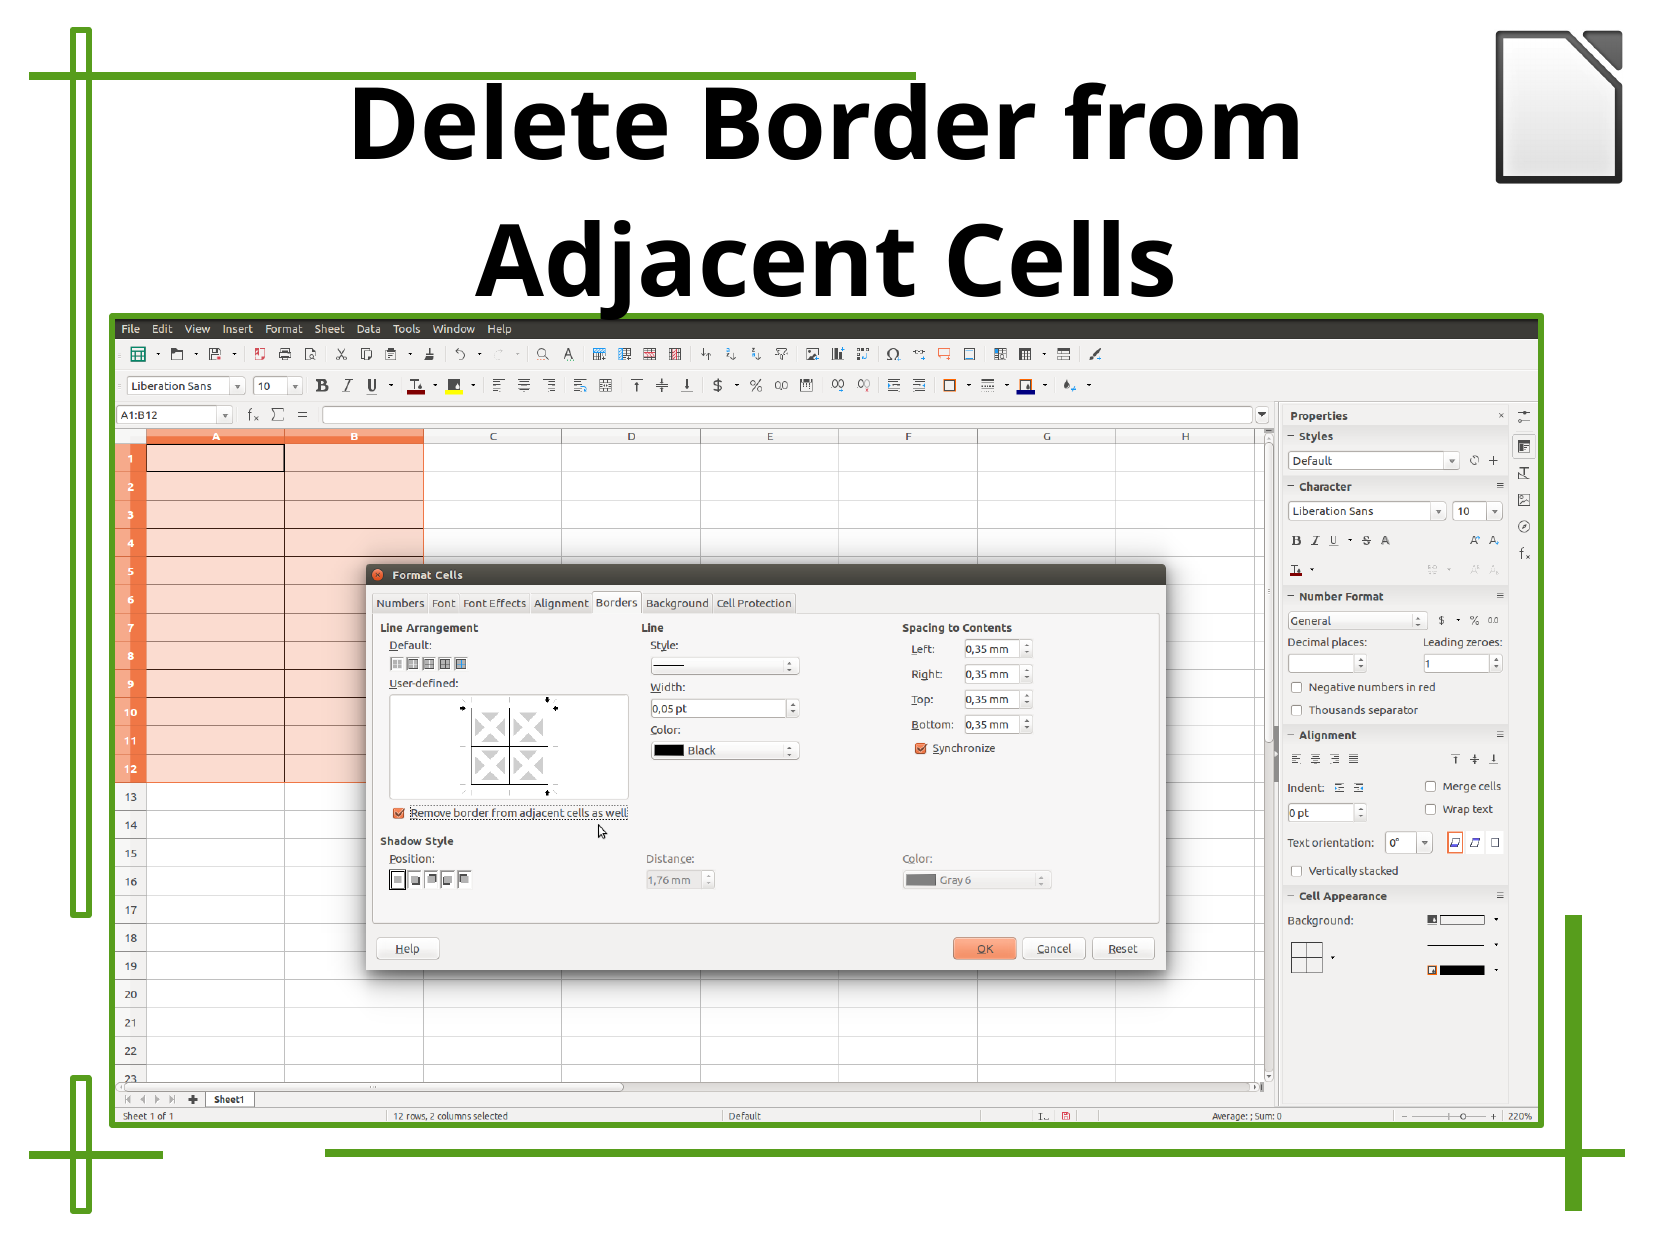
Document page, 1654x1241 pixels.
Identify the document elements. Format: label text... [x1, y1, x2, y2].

picture [1494, 29, 1624, 186]
title Delete Border from Adjacent Cells [118, 118, 1536, 260]
picture [115, 318, 1539, 1123]
